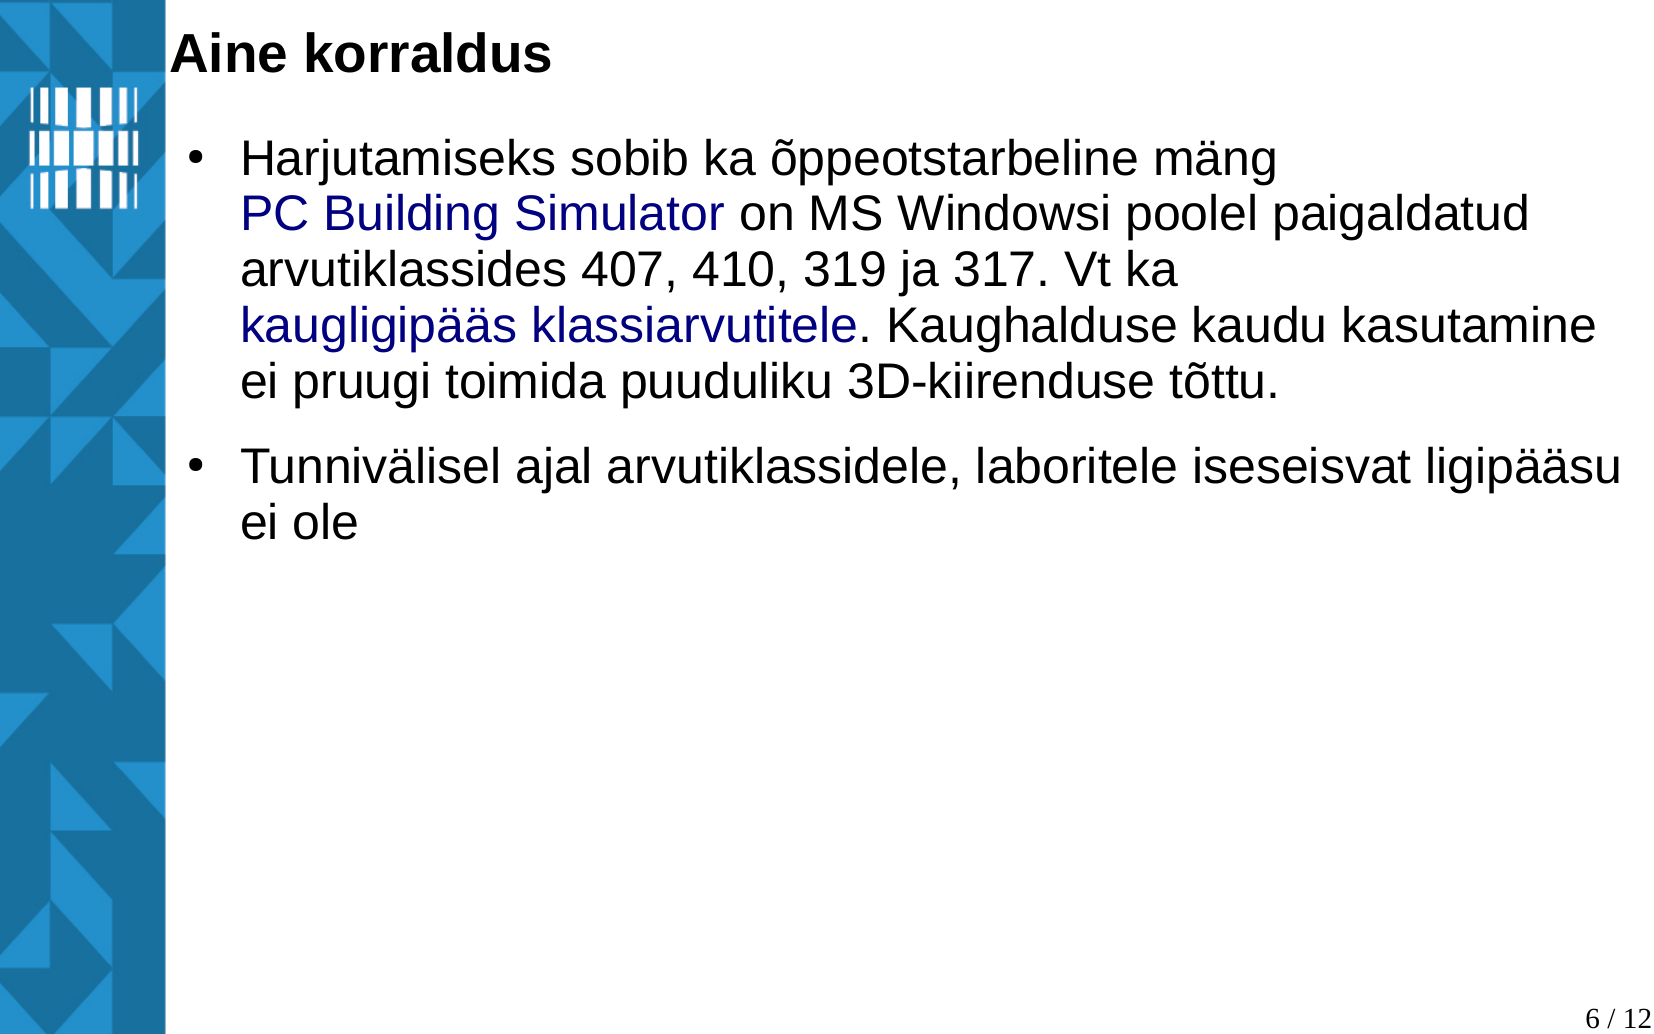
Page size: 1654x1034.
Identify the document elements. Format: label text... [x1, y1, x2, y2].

title Aine korraldus [169, 11, 1571, 95]
list Harjutamiseks sobib ka õppeotstarbeline mäng PC Building Simulator on MS Windowsi poolel paigaldatud arvutiklassides 407, 410, 319 ja 317. Vt ka kaugligipääs klassiarvutitele. Kaughalduse kaudu kasutamine ei pruugi toimida puuduliku 3D-kiirenduse tõttu. Tunnivälisel ajal arvutiklassidele, laboritele iseseisvat ligipääsu ei ole [169, 129, 1630, 997]
